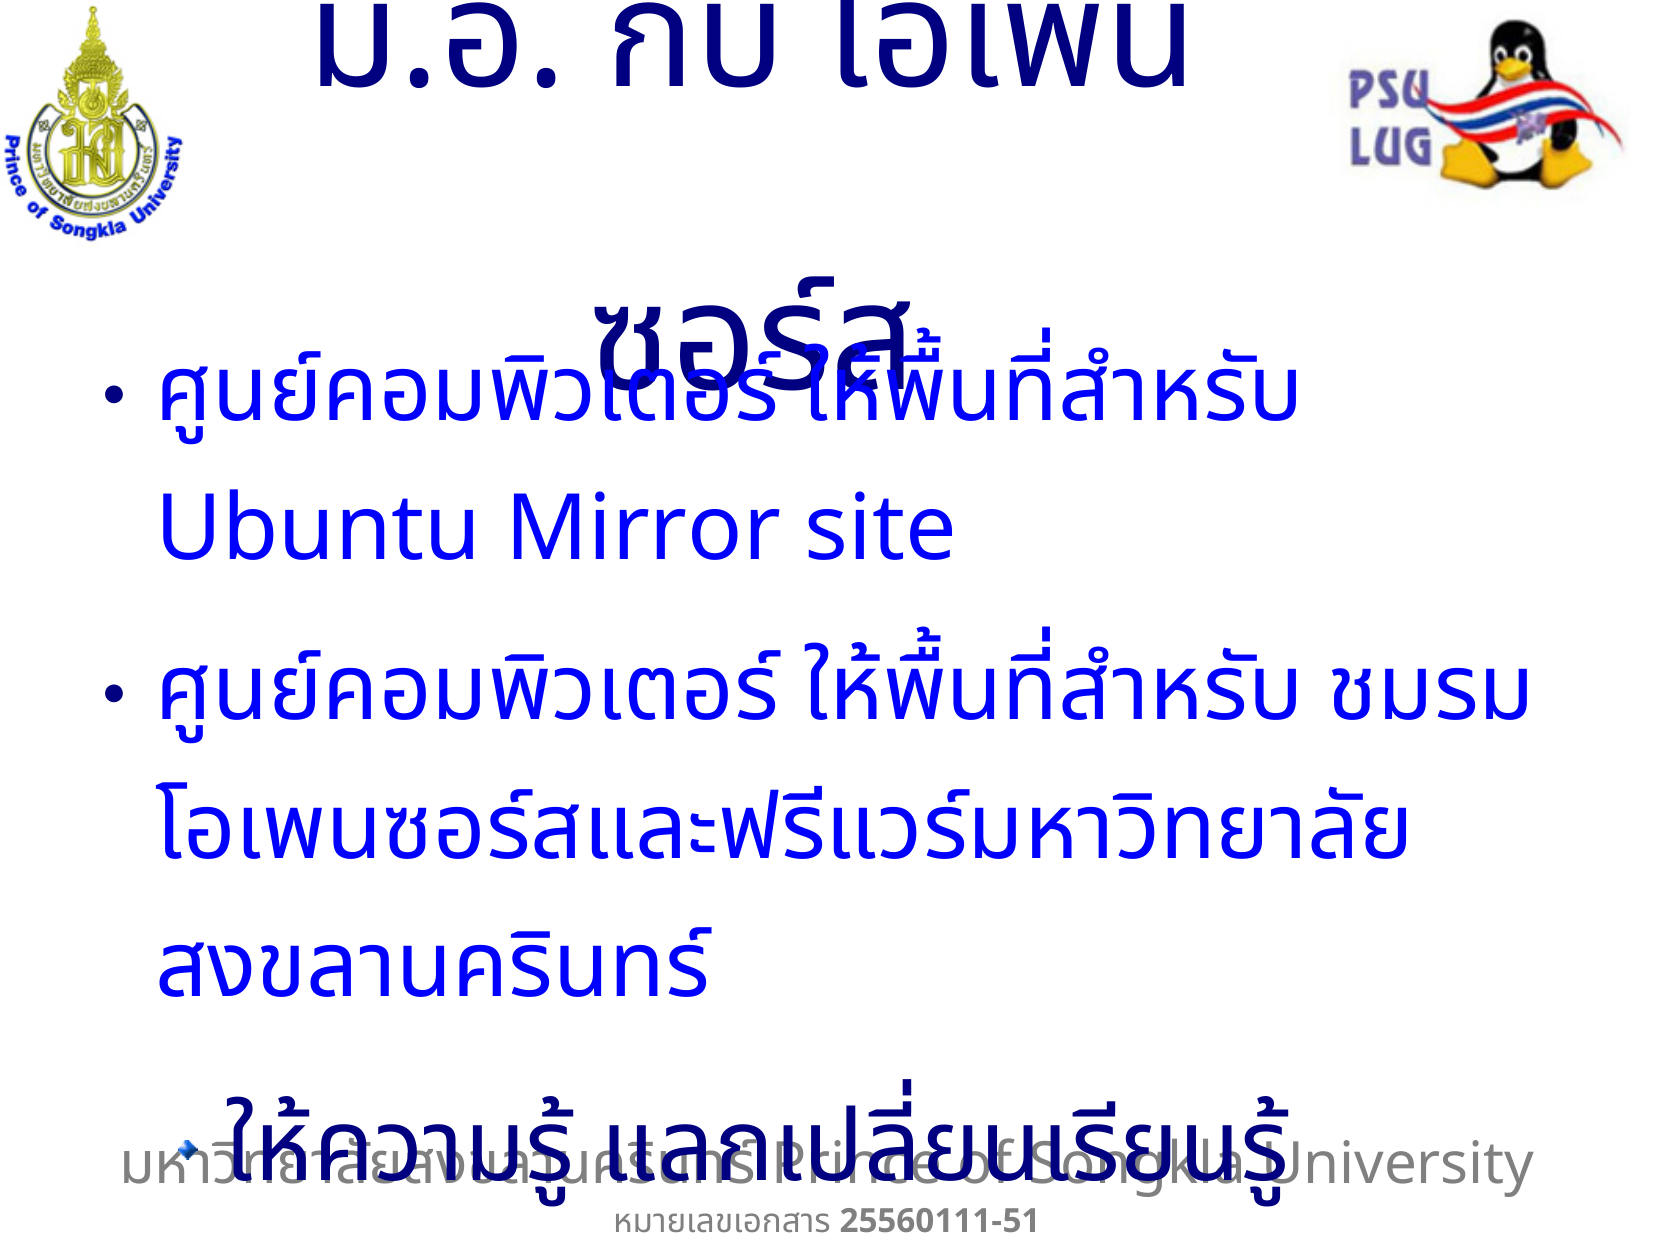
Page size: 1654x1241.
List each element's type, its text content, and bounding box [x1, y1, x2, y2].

picture [0, 0, 185, 247]
title ม.อ. กับ โอเพนซอร์ส [206, 0, 1299, 322]
picture [178, 1140, 198, 1160]
picture [1328, 10, 1642, 207]
list ศูนย์คอมพิวเตอร์ ให้พื้นที่สำหรับ Ubuntu Mirror site ศูนย์คอมพิวเตอร์ ให้พื้นที่สำหรับ ชมรมโอเพนซอร์สและฟรีแวร์มหาวิทยาลัยสงขลานครินทร์ ให้ความรู้ แลกเปลี่ยนเรียนรู้ ภายใน/ภายนอก ม.อ. ให้ความรู้ มีวิธีการใช้และติดตั้งแบบอ่านเอาเอง [84, 322, 1573, 1124]
